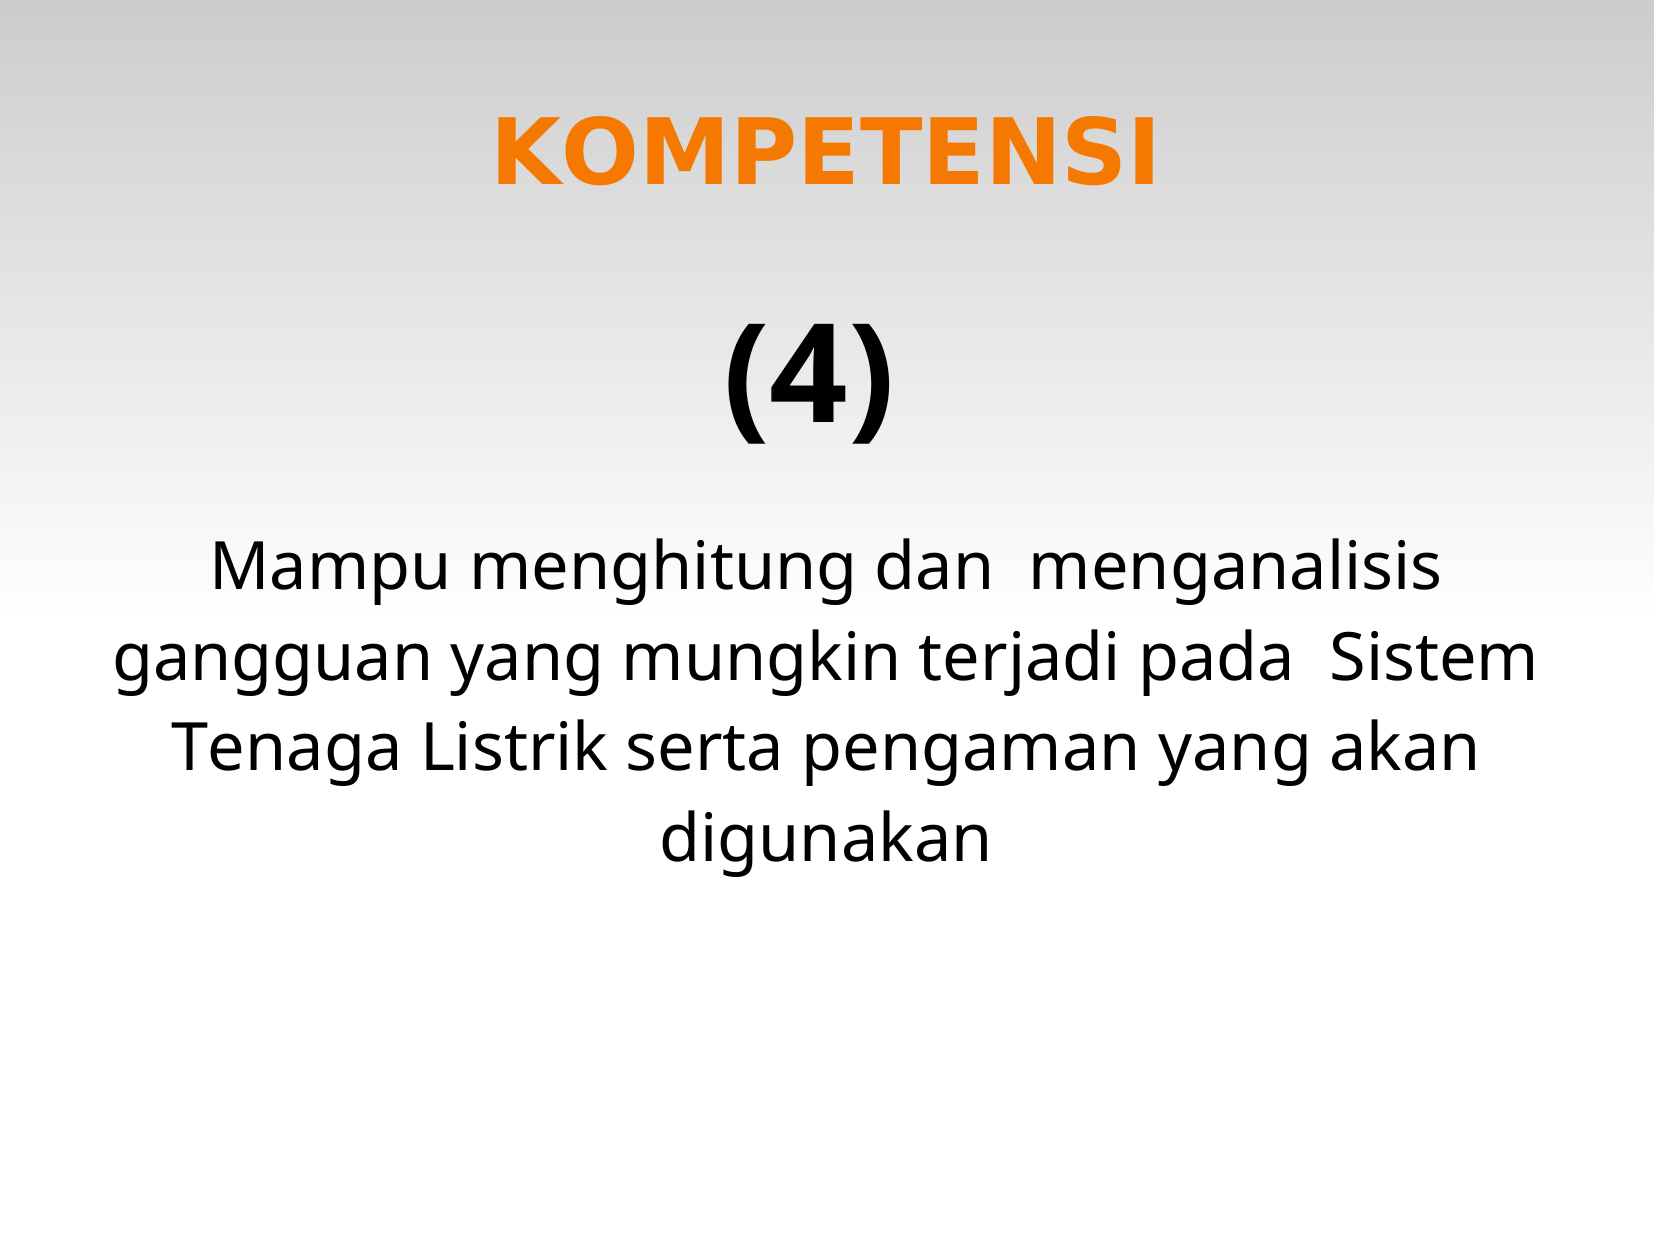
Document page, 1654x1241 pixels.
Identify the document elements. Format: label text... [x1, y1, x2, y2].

title KOMPETENSI [82, 56, 1571, 250]
subtitle Mampu menghitung dan menganalisis gangguan yang mungkin terjadi pada Sistem Tenaga Listrik serta pengaman yang akan digunakan [82, 297, 1571, 1102]
text_box (4) [708, 268, 925, 473]
